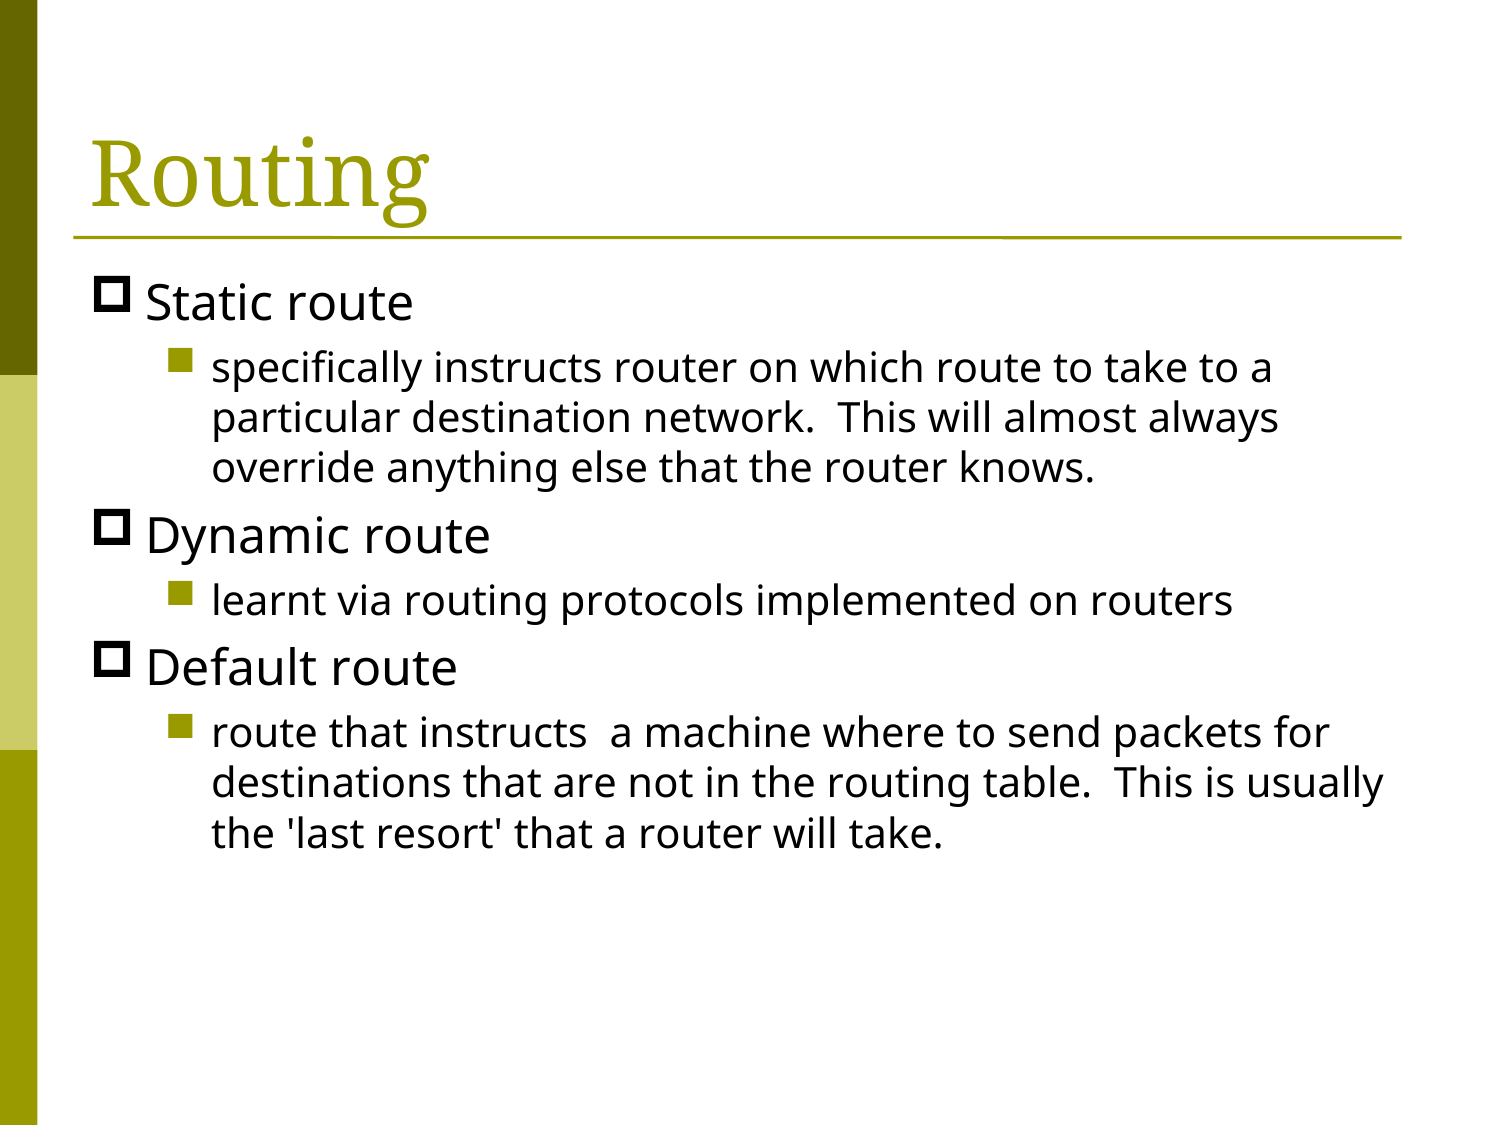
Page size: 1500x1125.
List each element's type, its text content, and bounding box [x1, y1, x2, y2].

text_box Routing [75, 45, 1426, 233]
text_box Static route specifically instructs router on which route to take to a particular destination network. This will almost always override anything else that the router knows. Dynamic route learnt via routing protocols implemented on routers Default route route that instructs a machine where to send packets for destinations that are not in the routing table. This is usually the 'last resort' that a router will take. [75, 262, 1426, 1006]
